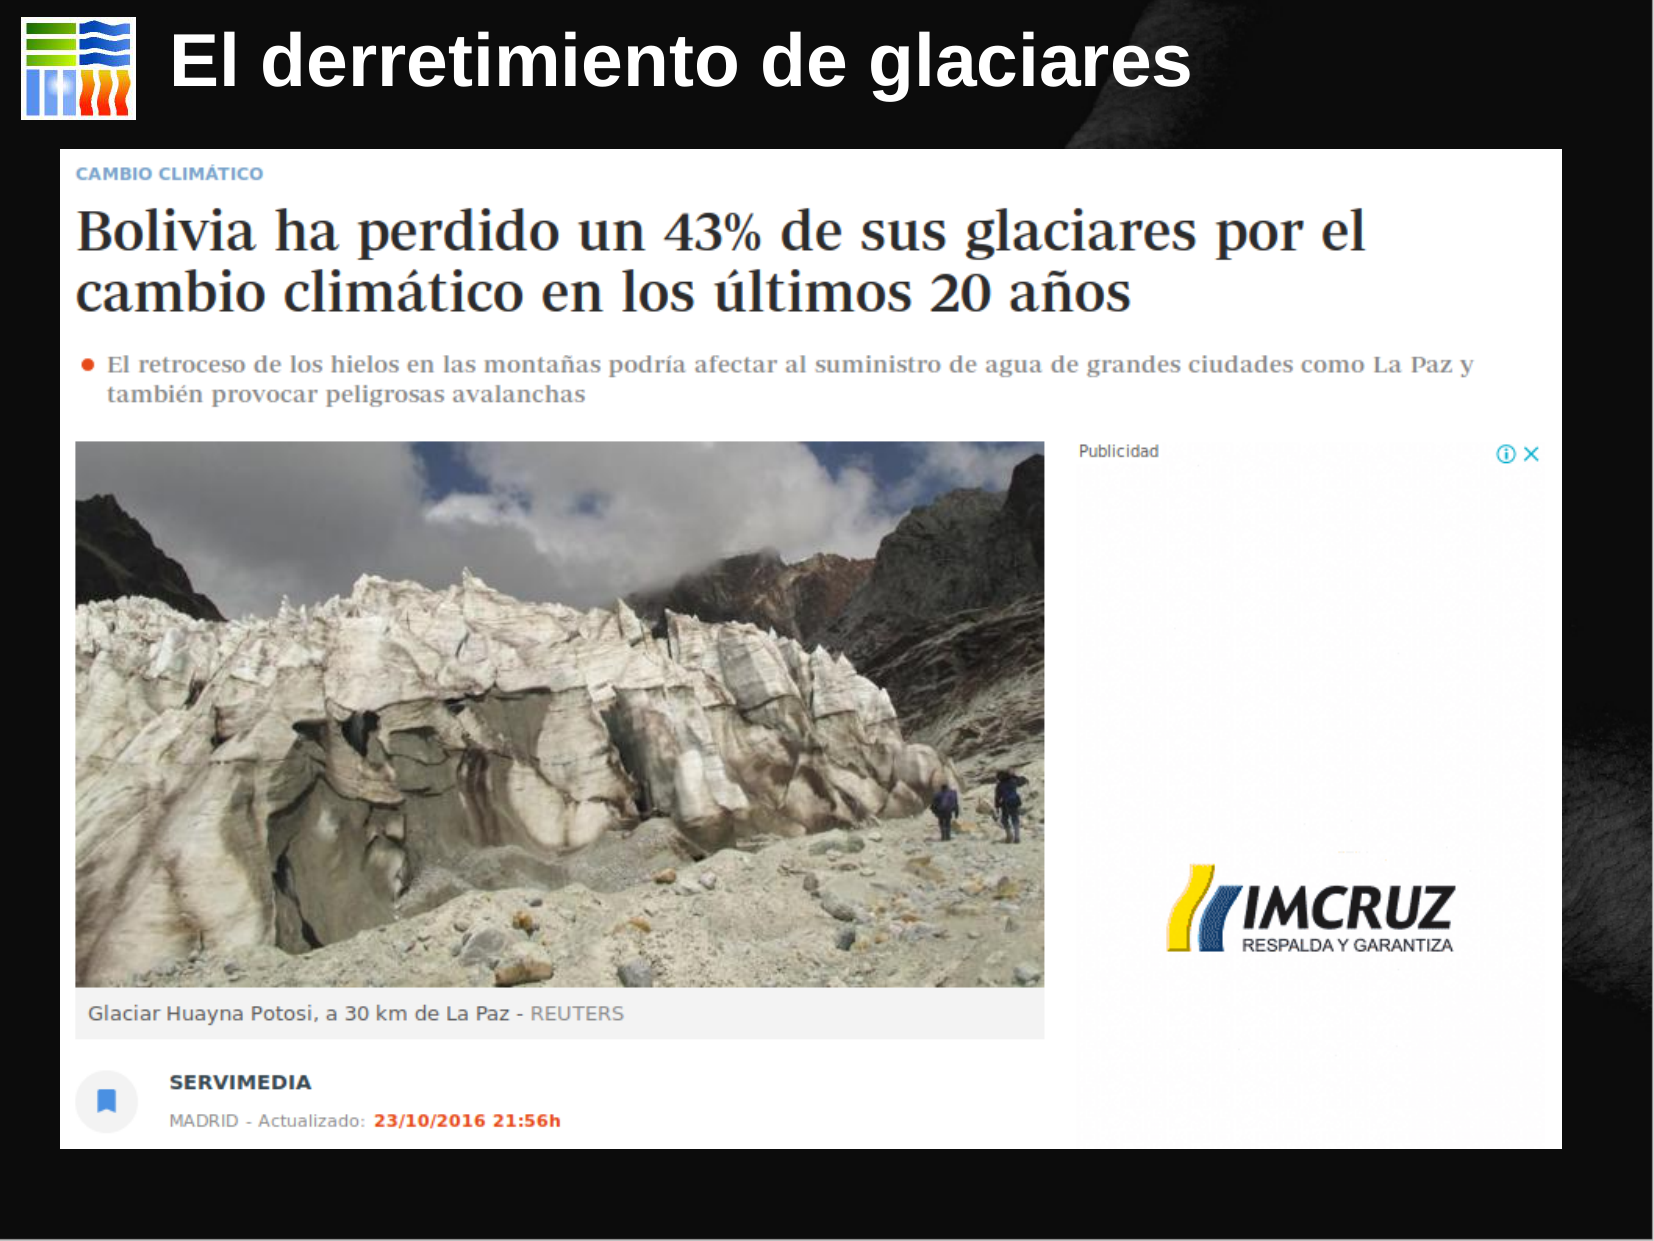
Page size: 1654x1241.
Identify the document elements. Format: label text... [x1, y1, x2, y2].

title El derretimiento de glaciares [169, 0, 1636, 136]
picture [0, 0, 1654, 1241]
